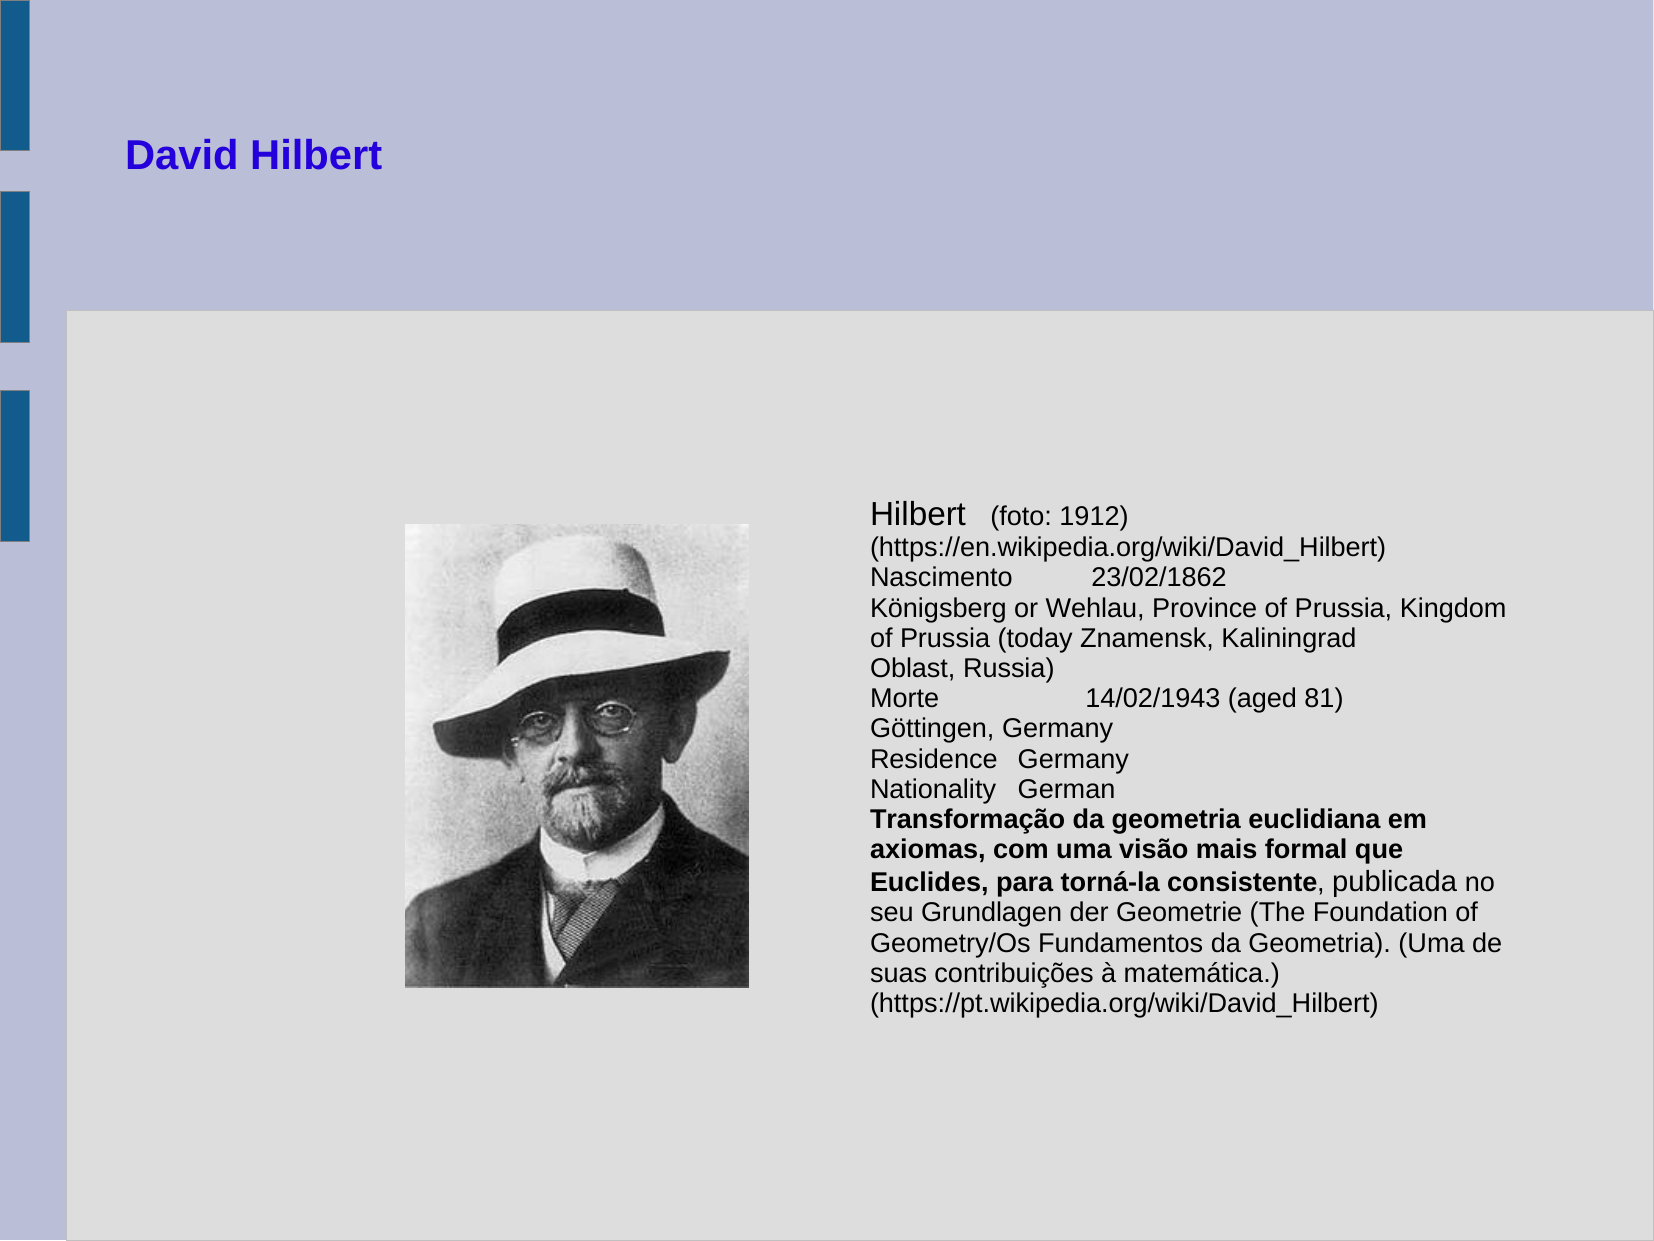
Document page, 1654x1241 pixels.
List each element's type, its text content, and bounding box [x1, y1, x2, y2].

picture [405, 524, 749, 988]
text_box Hilbert (foto: 1912) (https://en.wikipedia.org/wiki/David_Hilbert) Nascimento 23/02/1862 Königsberg or Wehlau, Province of Prussia, Kingdom of Prussia (today Znamensk, Kaliningrad Oblast, Russia) Morte 14/02/1943 (aged 81) Göttingen, Germany Residence Germany Nationality German Transformação da geometria euclidiana em axiomas, com uma visão mais formal que Euclides, para torná-la consistente, publicada no seu Grundlagen der Geometrie (The Foundation of Geometry/Os Fundamentos da Geometria). (Uma de suas contribuições à matemática.) (https://pt.wikipedia.org/wiki/David_Hilbert) [870, 495, 1511, 1048]
list [121, 344, 1534, 1127]
title David Hilbert [105, 77, 1518, 286]
